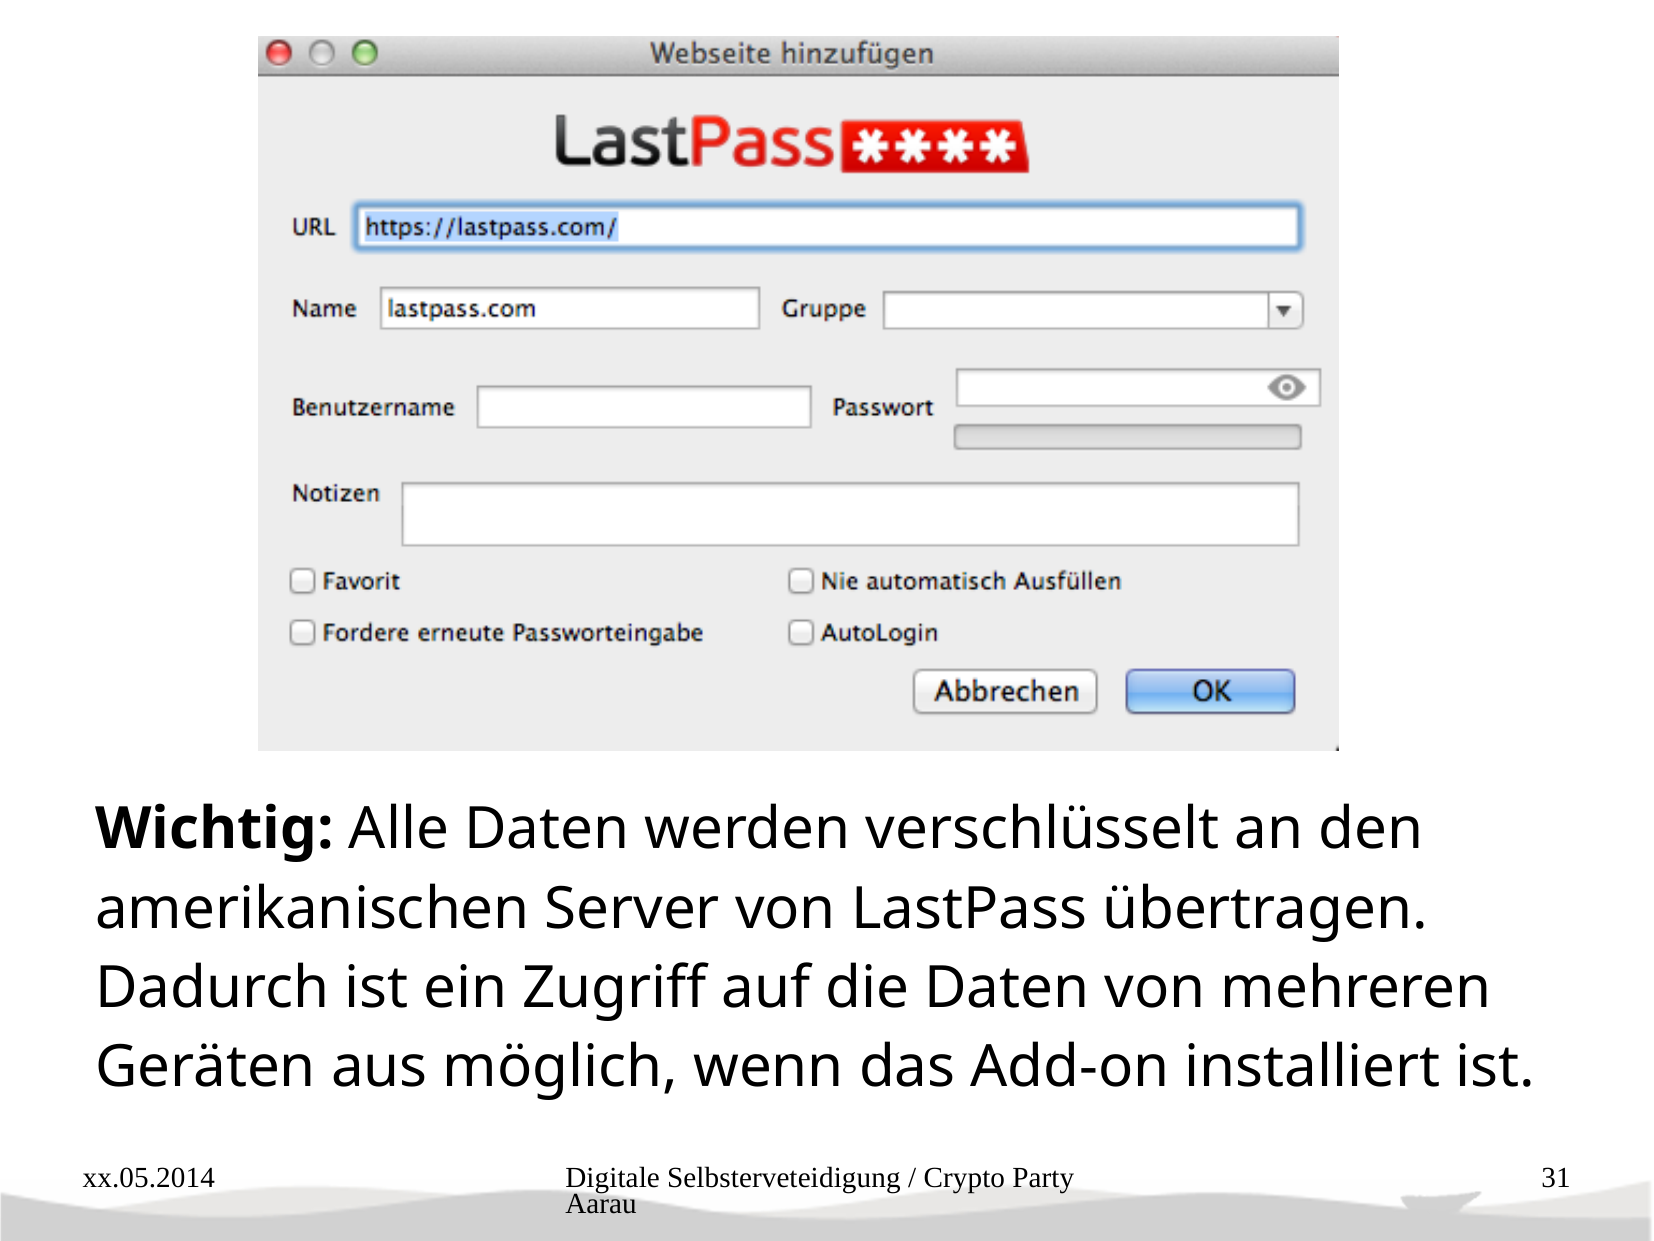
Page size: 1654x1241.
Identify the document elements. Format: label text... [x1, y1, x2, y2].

picture [174, 1179, 181, 1186]
picture [0, 1179, 1654, 1241]
picture [258, 36, 1339, 752]
picture [994, 1179, 1001, 1186]
picture [123, 1179, 130, 1186]
picture [823, 1179, 829, 1186]
text_box Wichtig: Alle Daten werden verschlüsselt an den amerikanischen Server von LastPass übertragen. Dadurch ist ein Zugriff auf die Daten von mehreren Geräten aus möglich, wenn das Add-on installiert ist. [80, 779, 1552, 1143]
picture [571, 1179, 582, 1186]
picture [708, 1179, 715, 1186]
picture [860, 1179, 866, 1186]
picture [972, 1179, 978, 1186]
